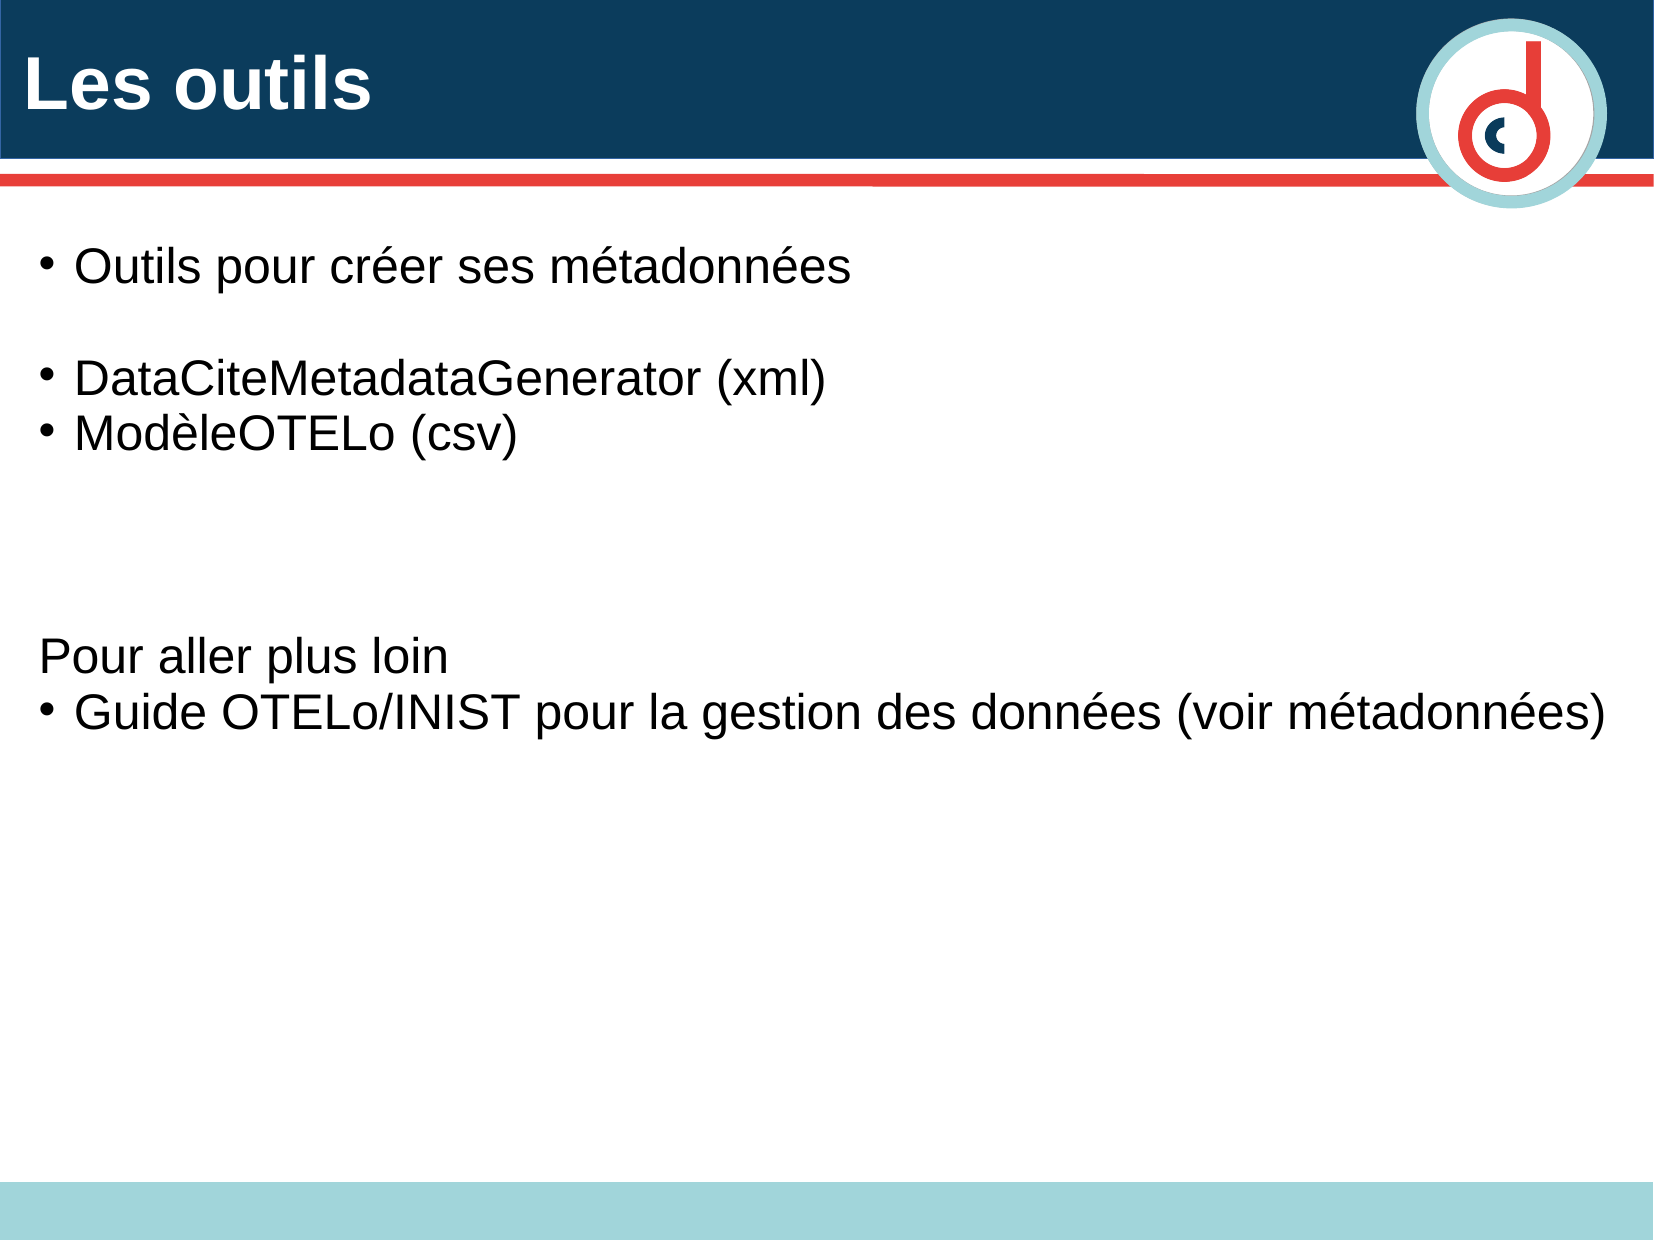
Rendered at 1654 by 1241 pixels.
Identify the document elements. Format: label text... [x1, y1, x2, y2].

title Les outils [23, 11, 1565, 159]
text_box Outils pour créer ses métadonnées DataCiteMetadataGenerator (xml) ModèleOTELo (csv) Pour aller plus loin Guide OTELo/INIST pour la gestion des données (voir métadonnées) [23, 230, 1654, 1129]
